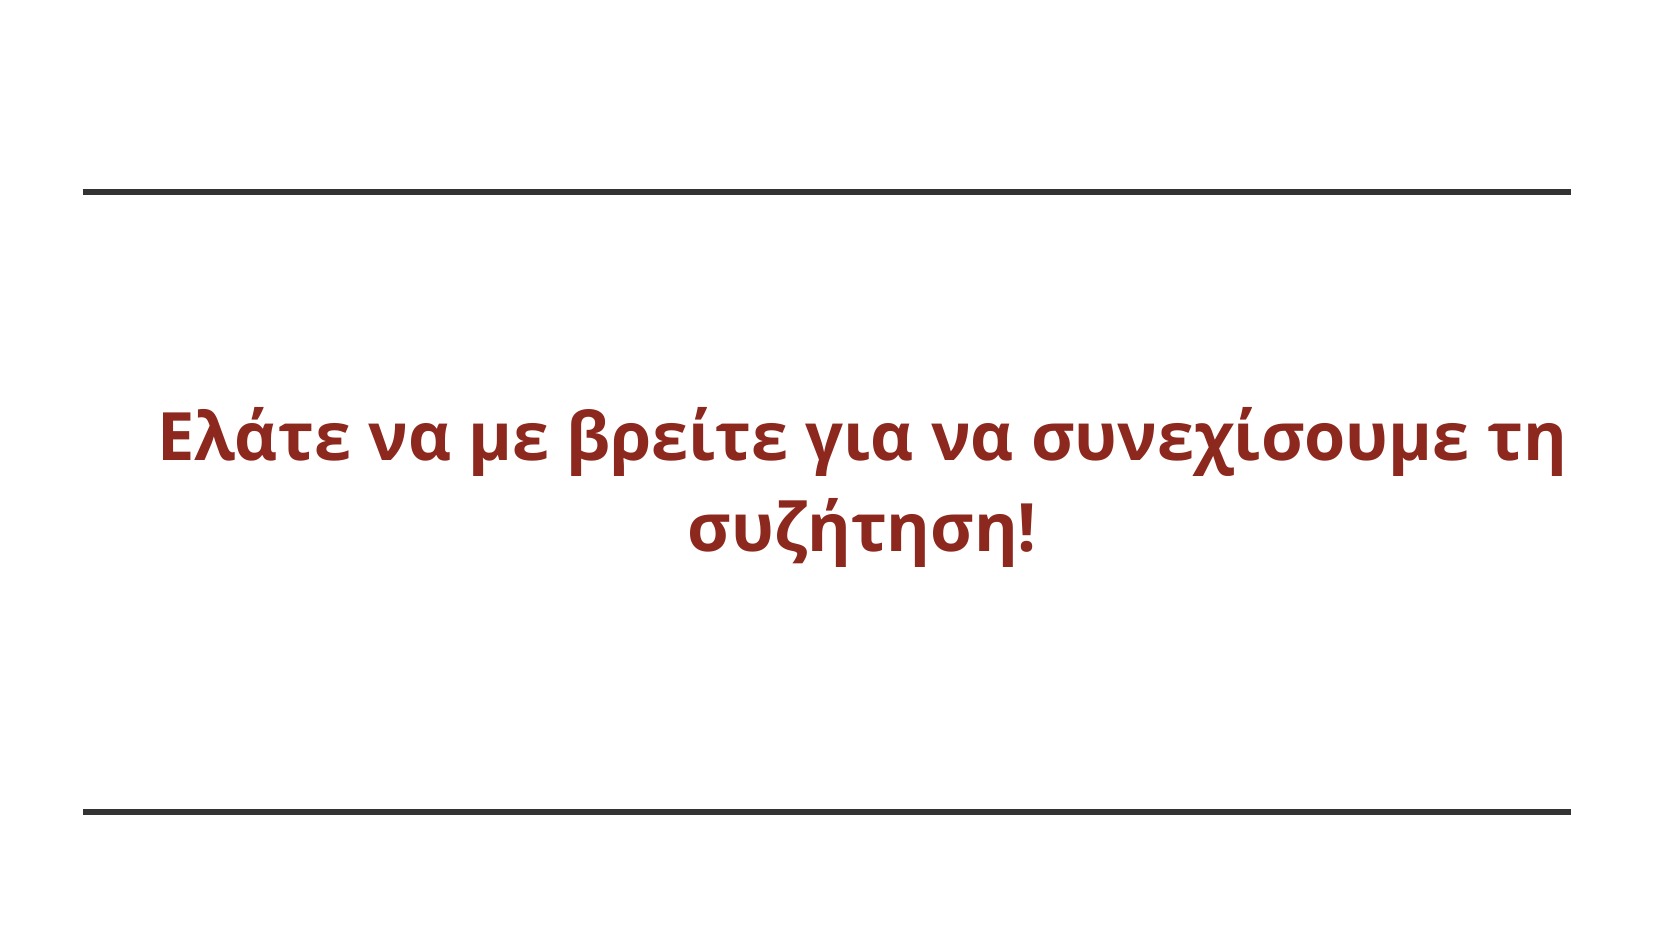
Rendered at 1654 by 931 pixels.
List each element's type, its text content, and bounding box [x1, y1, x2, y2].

list Ελάτε να με βρείτε για να συνεχίσουμε τη συζήτηση! [82, 388, 1572, 573]
